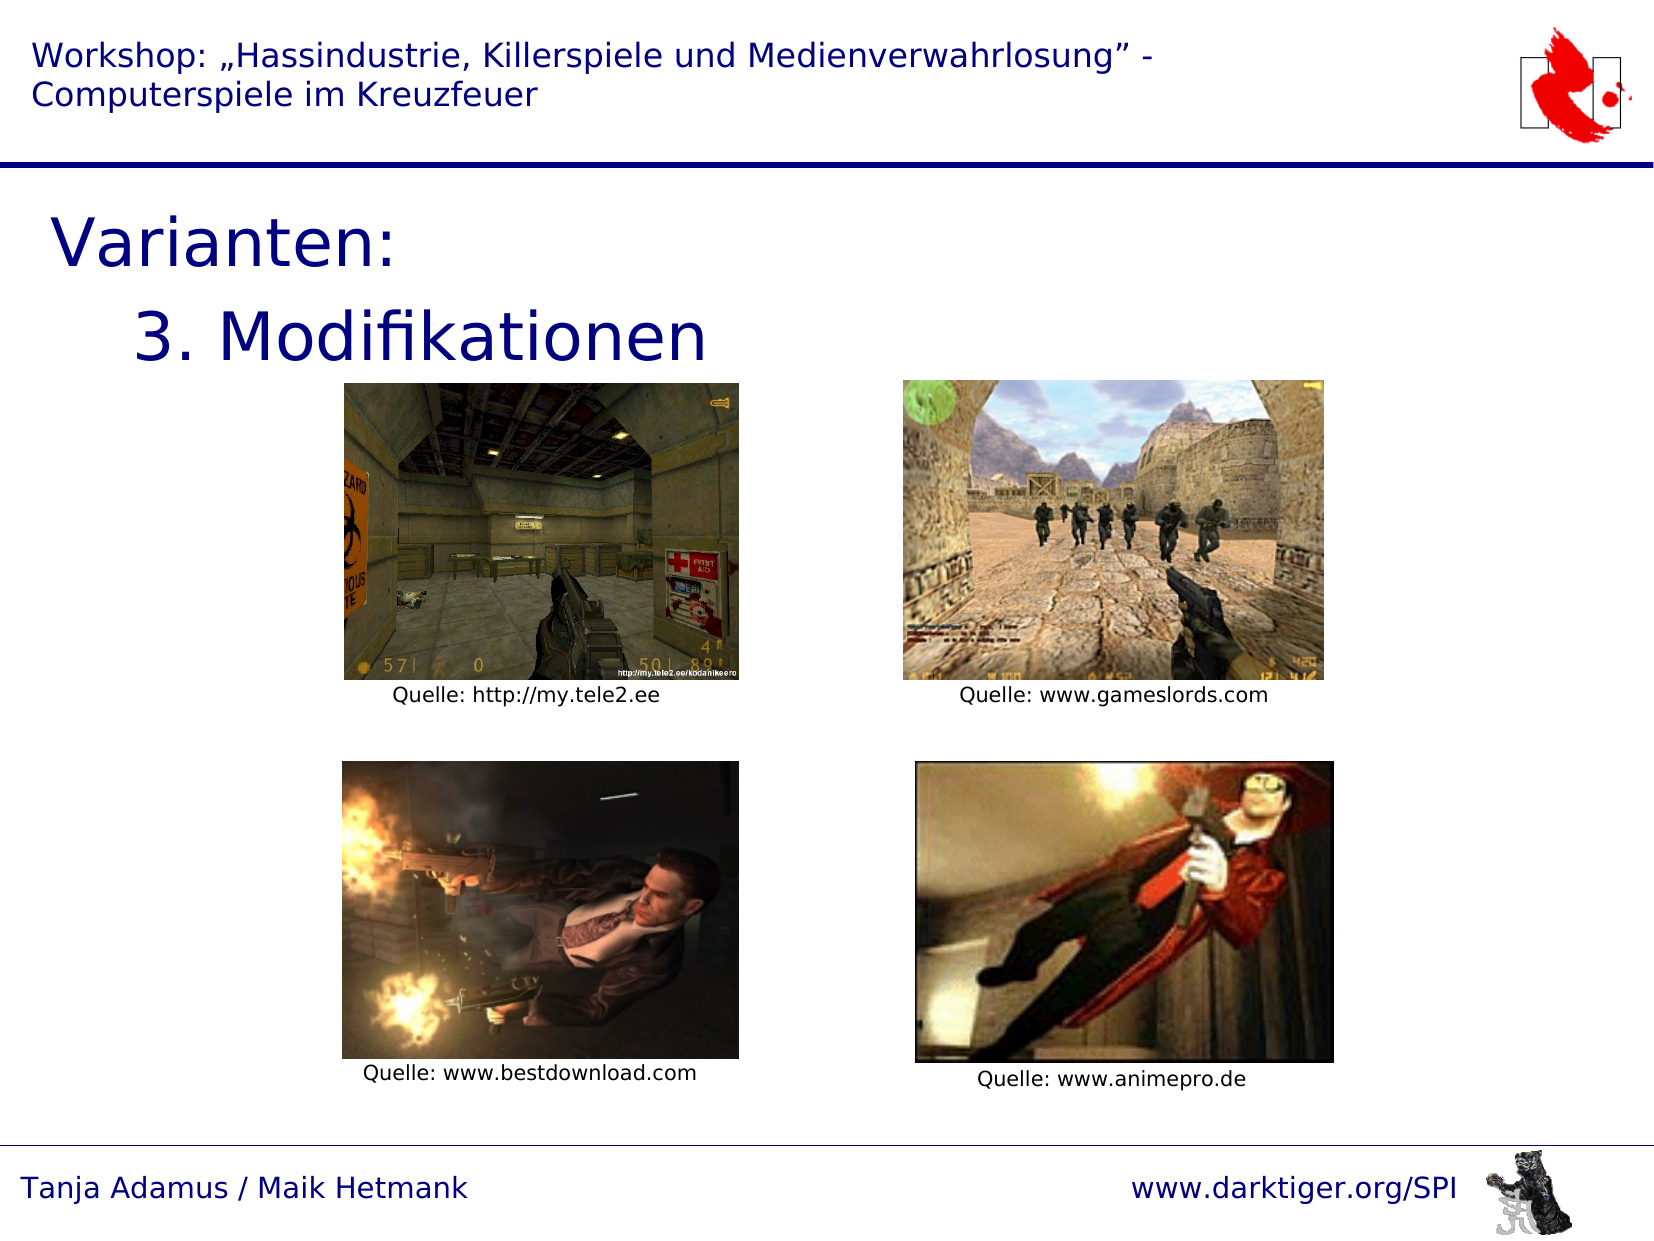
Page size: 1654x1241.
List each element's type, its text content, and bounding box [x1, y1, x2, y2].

text_box Varianten: [35, 196, 1565, 290]
text_box Quelle: www.gameslords.com [944, 675, 1284, 715]
text_box 3. Modifikationen [118, 291, 1625, 384]
text_box Quelle: www.bestdownload.com [348, 1053, 713, 1093]
text_box Workshop: „Hassindustrie, Killerspiele und Medienverwahrlosung” - Computerspiele im Kreuzfeuer [16, 29, 1418, 178]
picture [903, 380, 1324, 680]
picture [342, 761, 739, 1059]
picture [1486, 1150, 1572, 1235]
picture [1503, 16, 1632, 148]
picture [915, 761, 1334, 1063]
text_box Quelle: http://my.tele2.ee [377, 675, 676, 715]
text_box Quelle: www.animepro.de [962, 1059, 1262, 1099]
picture [344, 383, 739, 680]
